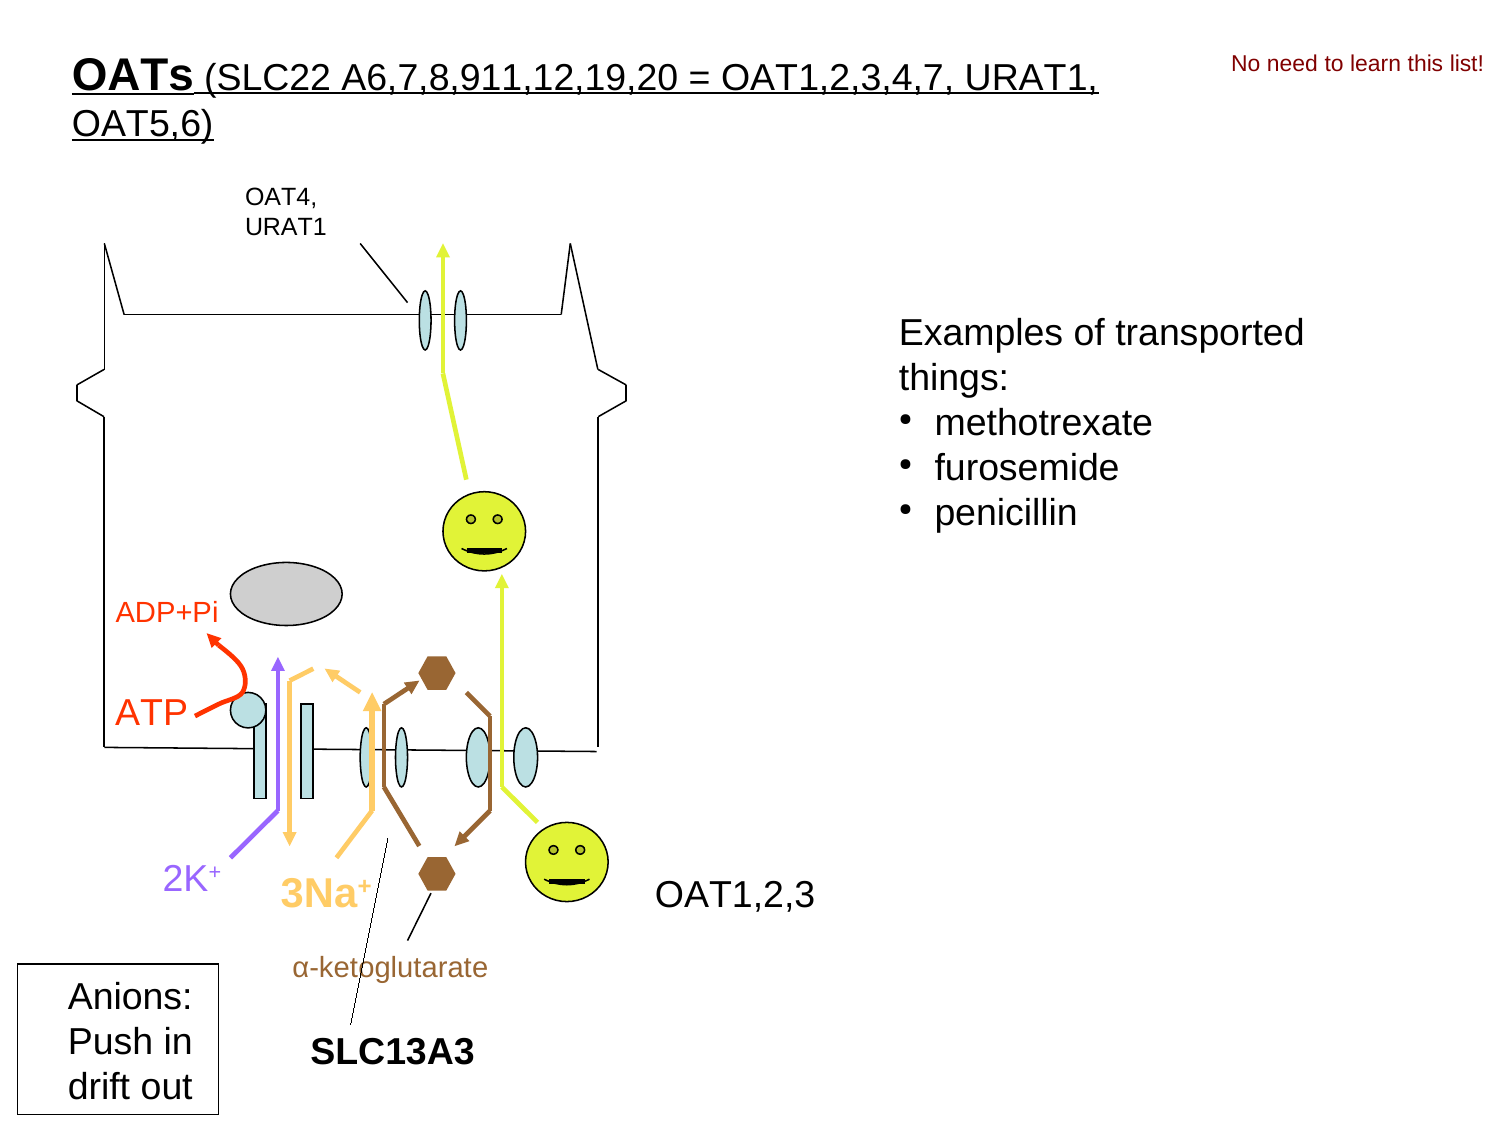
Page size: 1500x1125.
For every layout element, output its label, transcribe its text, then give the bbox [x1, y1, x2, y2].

text_box [280, 727, 287, 776]
text_box OATs (SLC22 A6,7,8,911,12,19,20 = OAT1,2,3,4,7, URAT1, OAT5,6) [21, 36, 1227, 153]
text_box [292, 704, 313, 799]
text_box [454, 290, 467, 351]
text_box [419, 857, 455, 890]
text_box [395, 727, 408, 787]
text_box OAT4, URAT1 [194, 172, 420, 248]
text_box ATP [100, 680, 219, 742]
text_box 3Na+ [265, 857, 408, 924]
text_box [442, 491, 526, 571]
text_box 2K+ [147, 846, 243, 907]
text_box Anions: Push in drift out [17, 964, 219, 1115]
text_box Examples of transported things: methotrexate furosemide penicillin [884, 300, 1385, 541]
text_box [360, 727, 369, 787]
text_box OAT1,2,3 [640, 862, 869, 968]
text_box [230, 692, 276, 799]
text_box No need to learn this list! [1216, 40, 1500, 83]
text_box α-ketoglutarate [277, 940, 538, 992]
text_box [419, 290, 432, 351]
text_box [513, 727, 538, 787]
text_box [419, 657, 455, 690]
text_box SLC13A3 [260, 1019, 490, 1125]
text_box [232, 562, 343, 626]
text_box [466, 727, 488, 787]
text_box [525, 822, 609, 902]
text_box ADP+Pi [100, 586, 234, 637]
